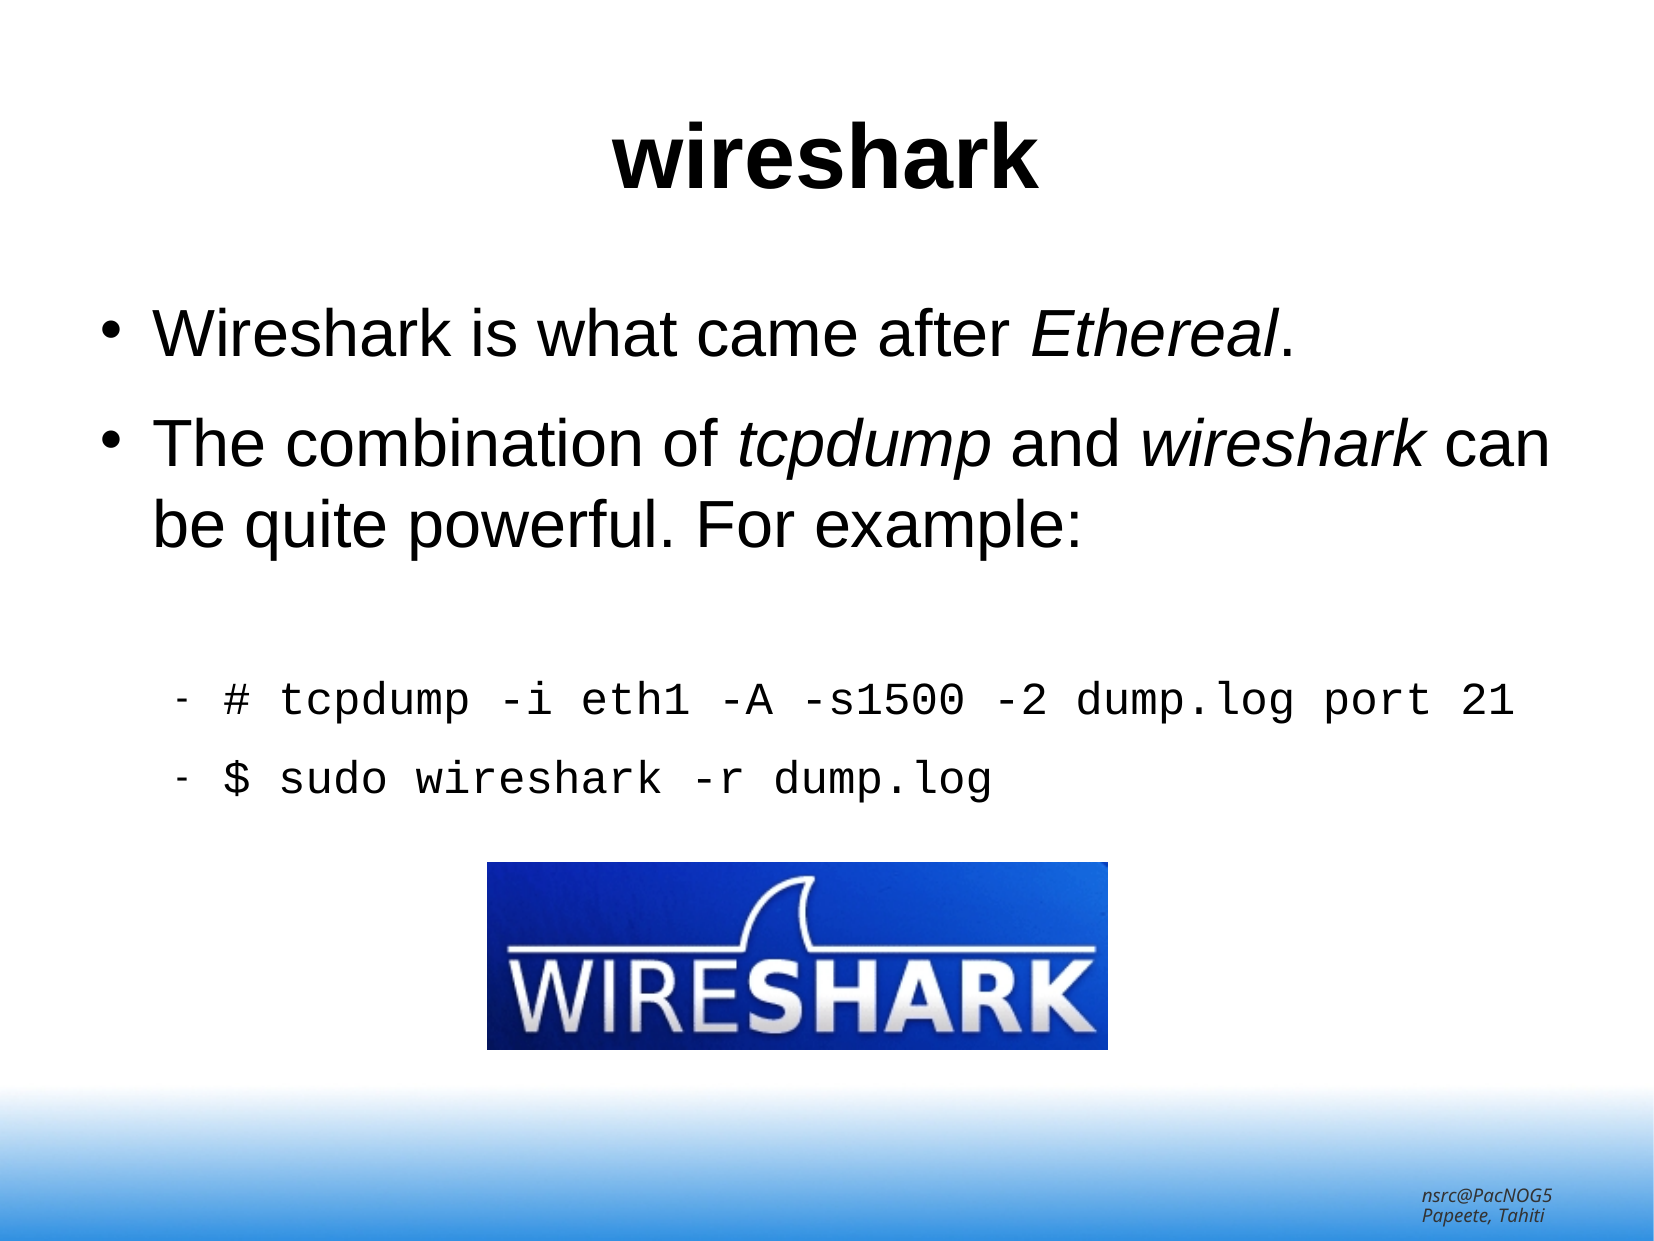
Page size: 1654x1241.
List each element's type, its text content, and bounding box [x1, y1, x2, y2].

picture [487, 862, 1108, 1051]
title wireshark [82, 56, 1571, 249]
picture [0, 1083, 1654, 1241]
list Wireshark is what came after Ethereal. The combination of tcpdump and wireshark can be quite powerful. For example: # tcpdump -i eth1 -A -s1500 -2 dump.log port 21 $ sudo wireshark -r dump.log [82, 290, 1571, 1073]
